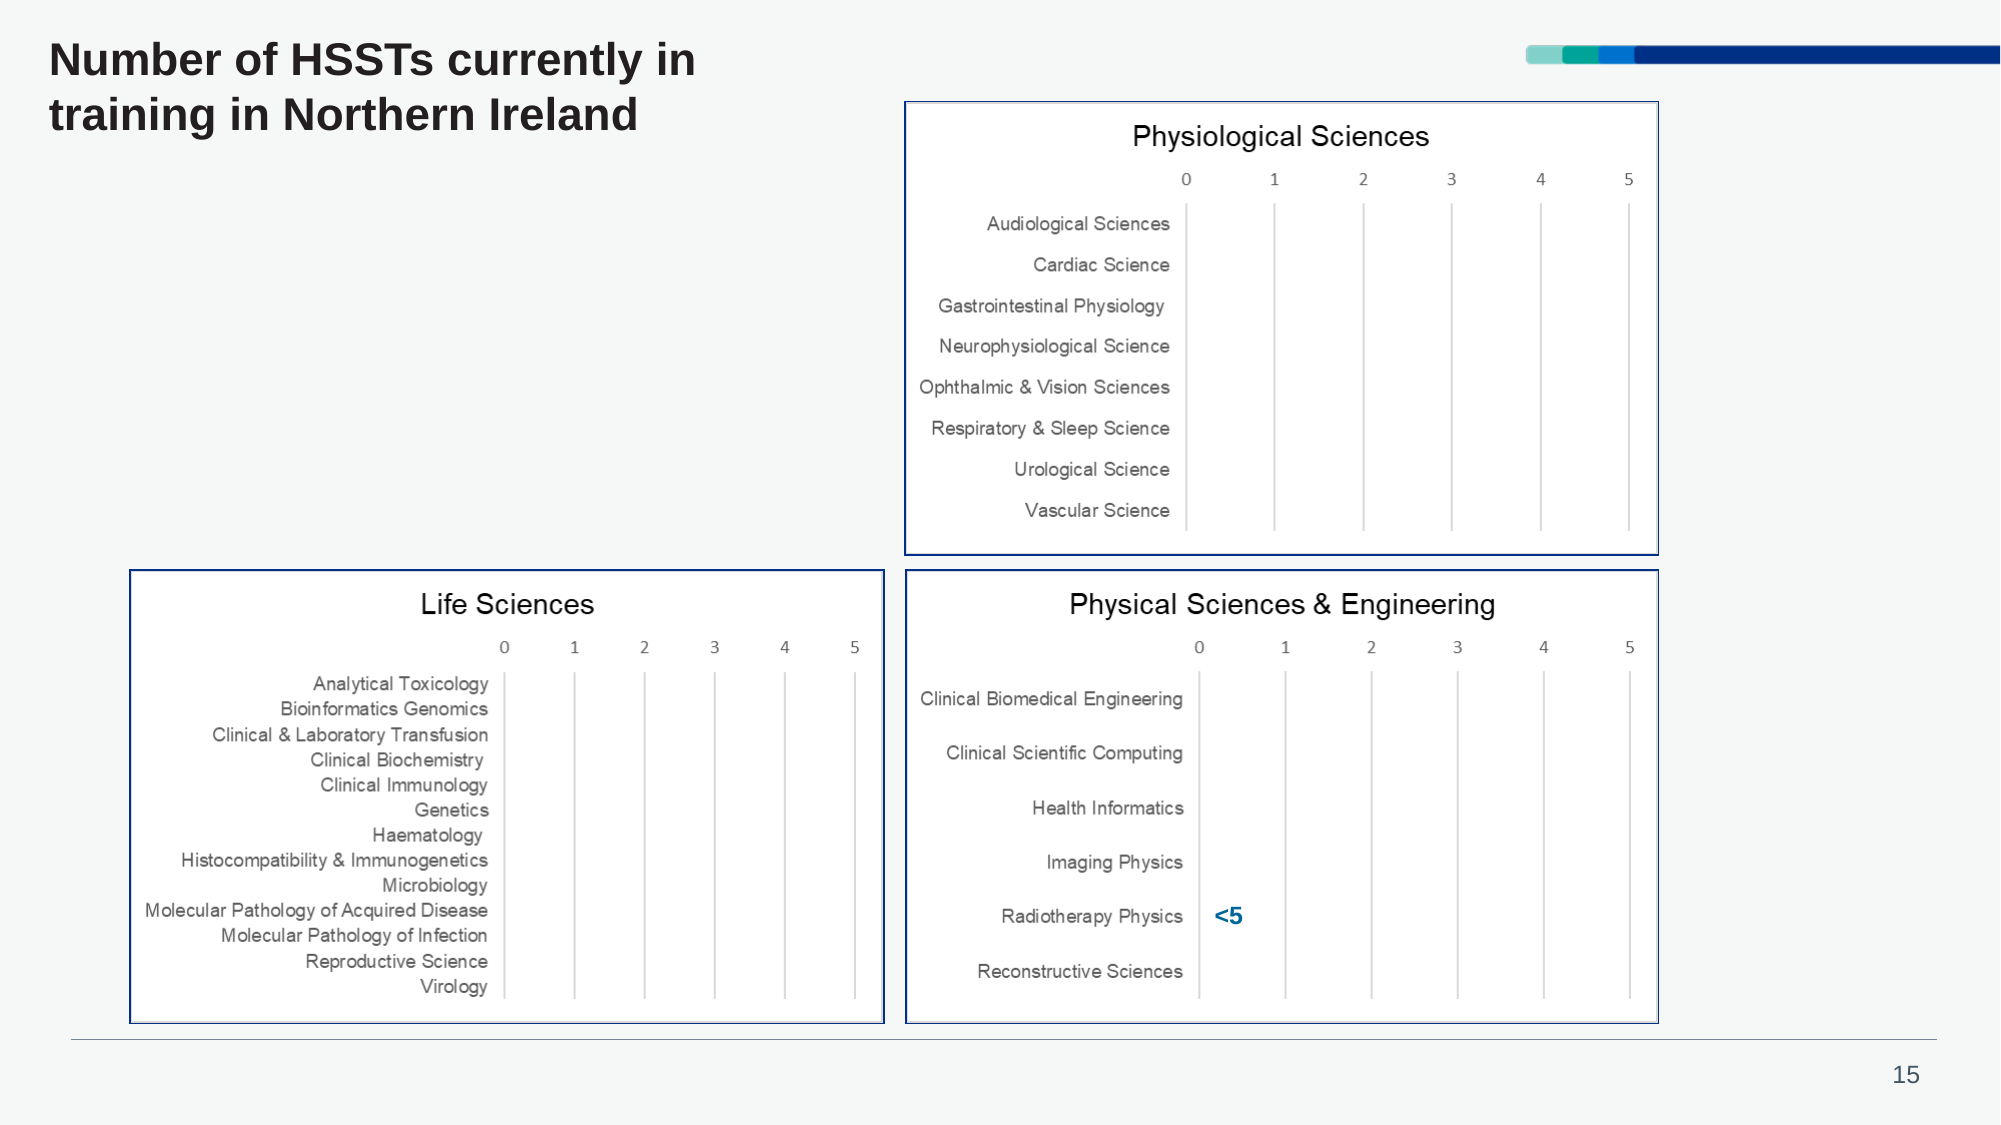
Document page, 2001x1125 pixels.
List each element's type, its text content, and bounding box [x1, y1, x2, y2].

picture [906, 570, 1658, 1023]
picture [905, 102, 1658, 555]
picture [130, 570, 883, 1023]
text_box <5 [1188, 888, 1269, 941]
text_box Number of HSSTs currently in training in Northern Ireland [33, 22, 770, 149]
